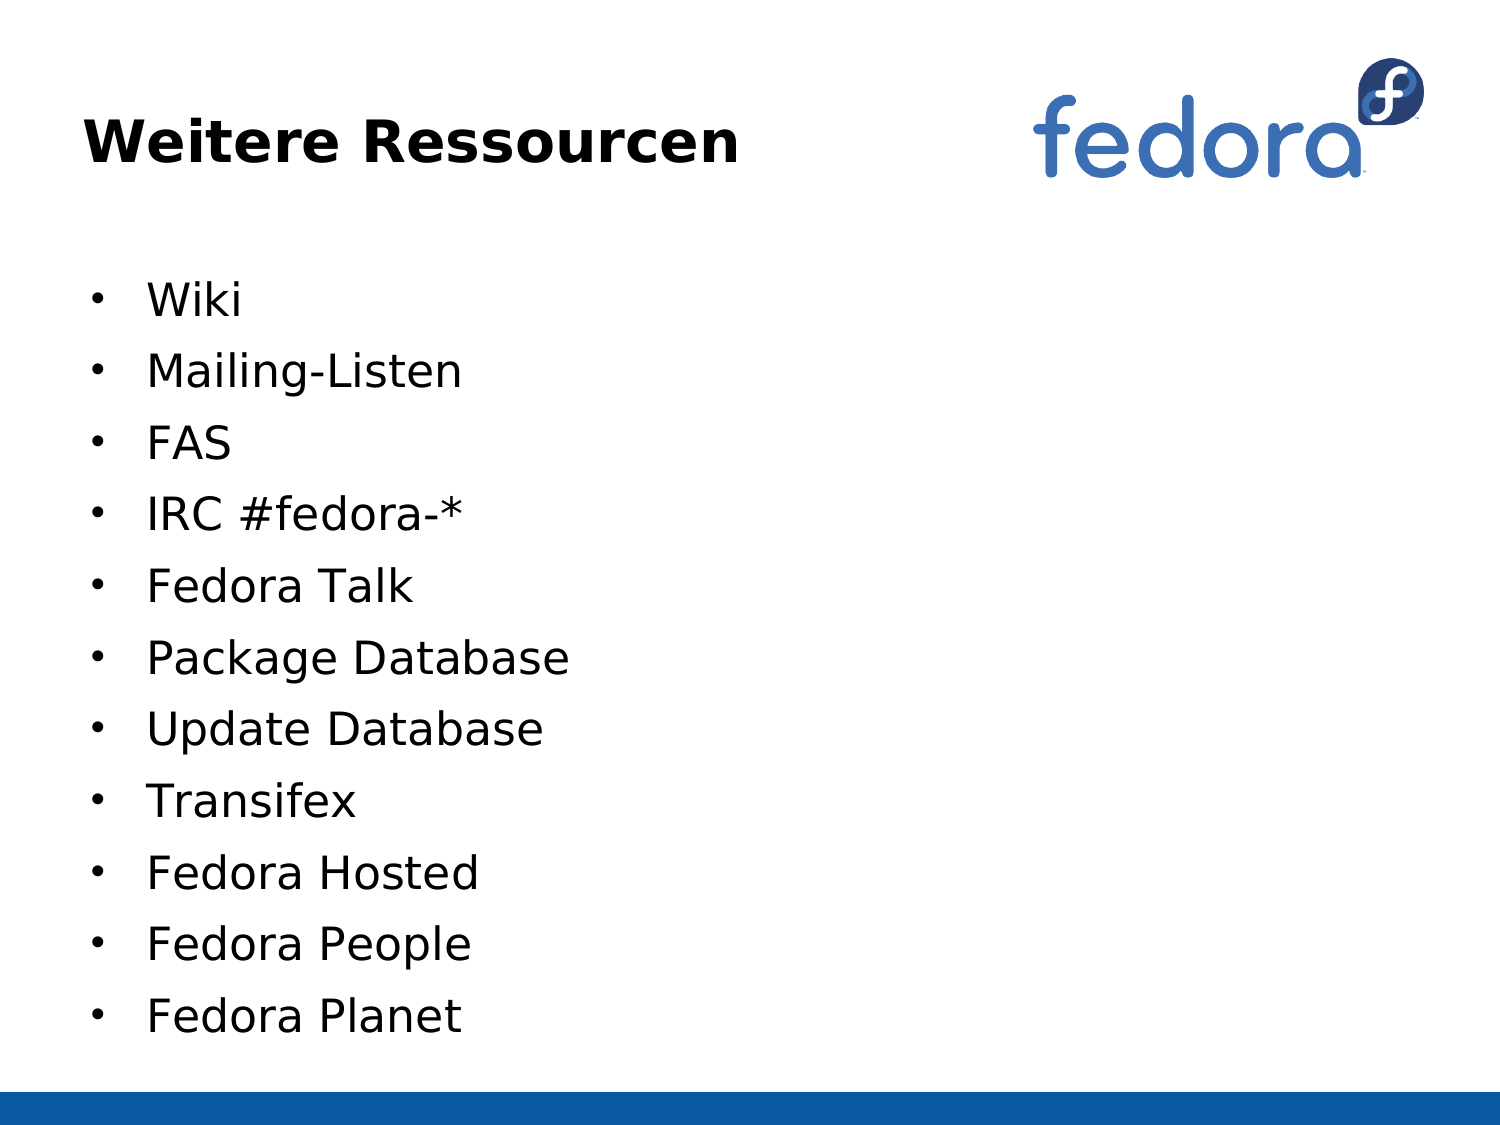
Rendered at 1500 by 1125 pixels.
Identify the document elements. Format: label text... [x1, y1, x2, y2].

picture [1034, 58, 1424, 178]
picture [0, 1092, 1500, 1125]
list Wiki Mailing-Listen FAS IRC #fedora-* Fedora Talk Package Database Update Database Transifex Fedora Hosted Fedora People Fedora Planet [75, 262, 1425, 1050]
title Weitere Ressourcen [67, 35, 1034, 244]
